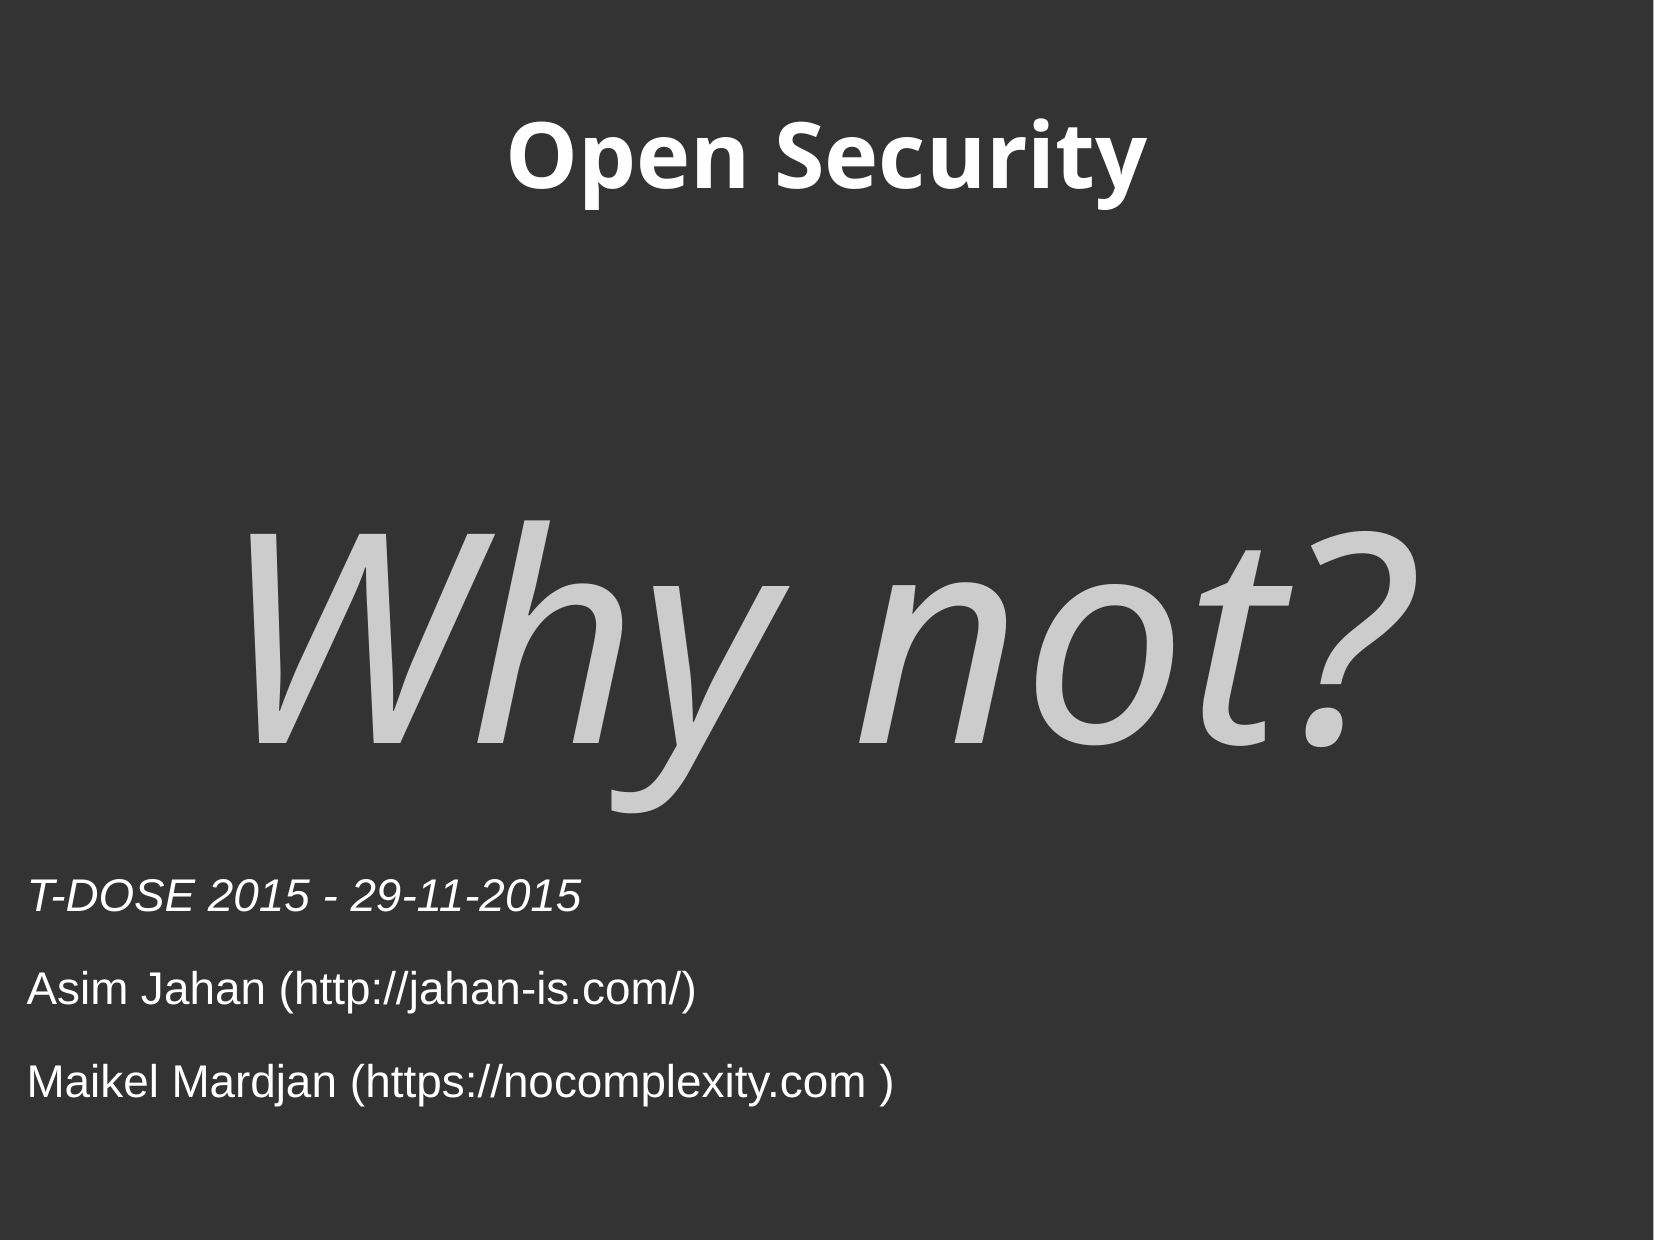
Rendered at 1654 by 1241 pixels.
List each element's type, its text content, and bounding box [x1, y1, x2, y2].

subtitle Why not? [70, 224, 1559, 944]
text_box T-DOSE 2015 - 29-11-2015 Asim Jahan (http://jahan-is.com/) Maikel Mardjan (https://nocomplexity.com ) [11, 862, 945, 1221]
title Open Security [82, 49, 1571, 257]
